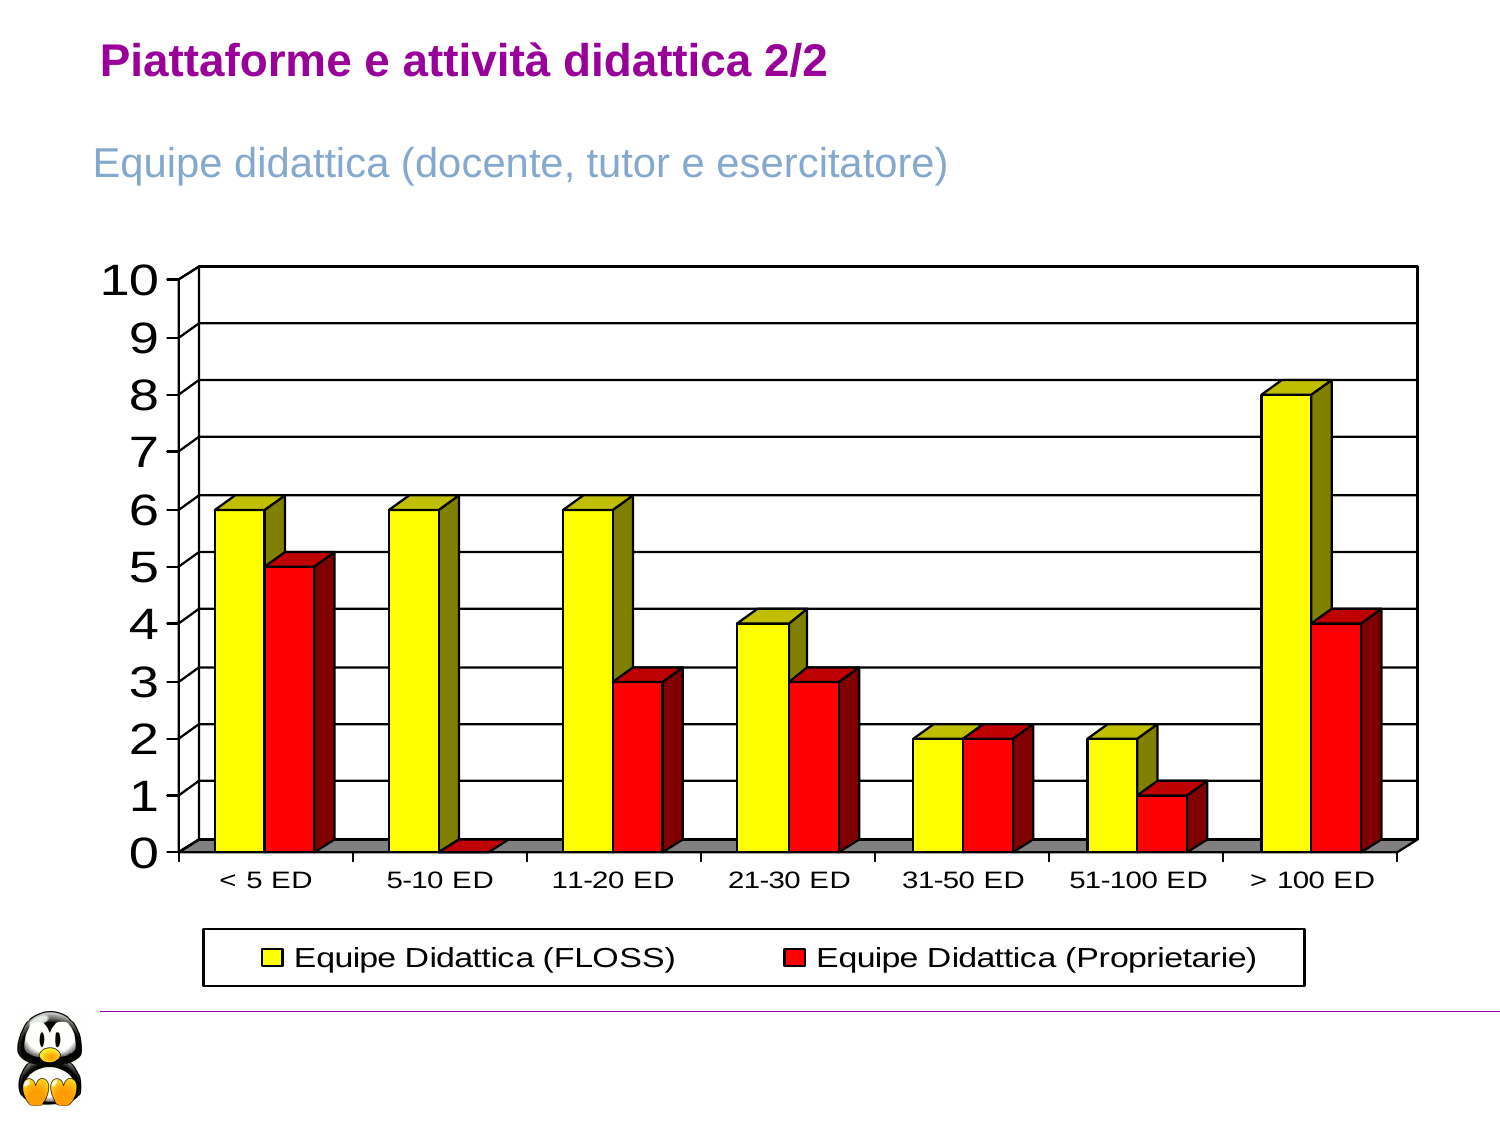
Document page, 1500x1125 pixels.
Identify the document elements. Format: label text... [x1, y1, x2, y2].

text_box Piattaforme e attività didattica 2/2 [99, 35, 1075, 137]
picture [17, 1011, 82, 1106]
chart [29, 231, 1477, 1012]
text_box Equipe didattica (docente, tutor e esercitatore) [17, 137, 1495, 230]
